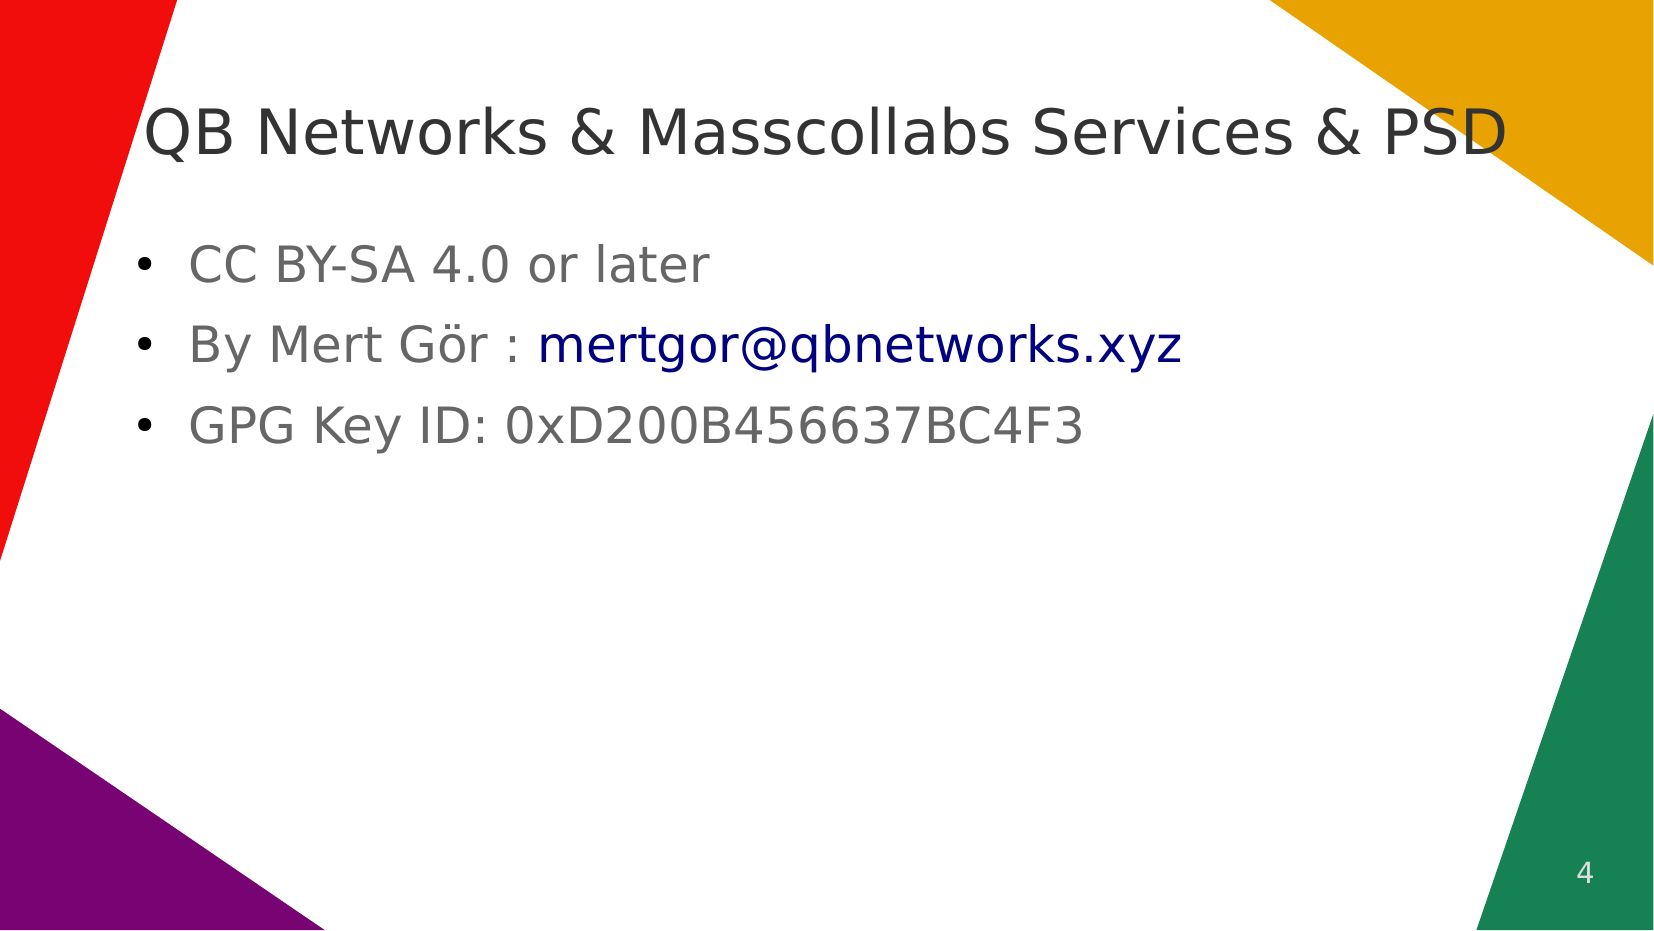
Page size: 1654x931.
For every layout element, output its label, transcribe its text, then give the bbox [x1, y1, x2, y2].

list CC BY-SA 4.0 or later By Mert Gör : mertgor@qbnetworks.xyz GPG Key ID: 0xD200B456637BC4F3 [118, 236, 1536, 827]
title QB Networks & Masscollabs Services & PSD [118, 59, 1536, 207]
